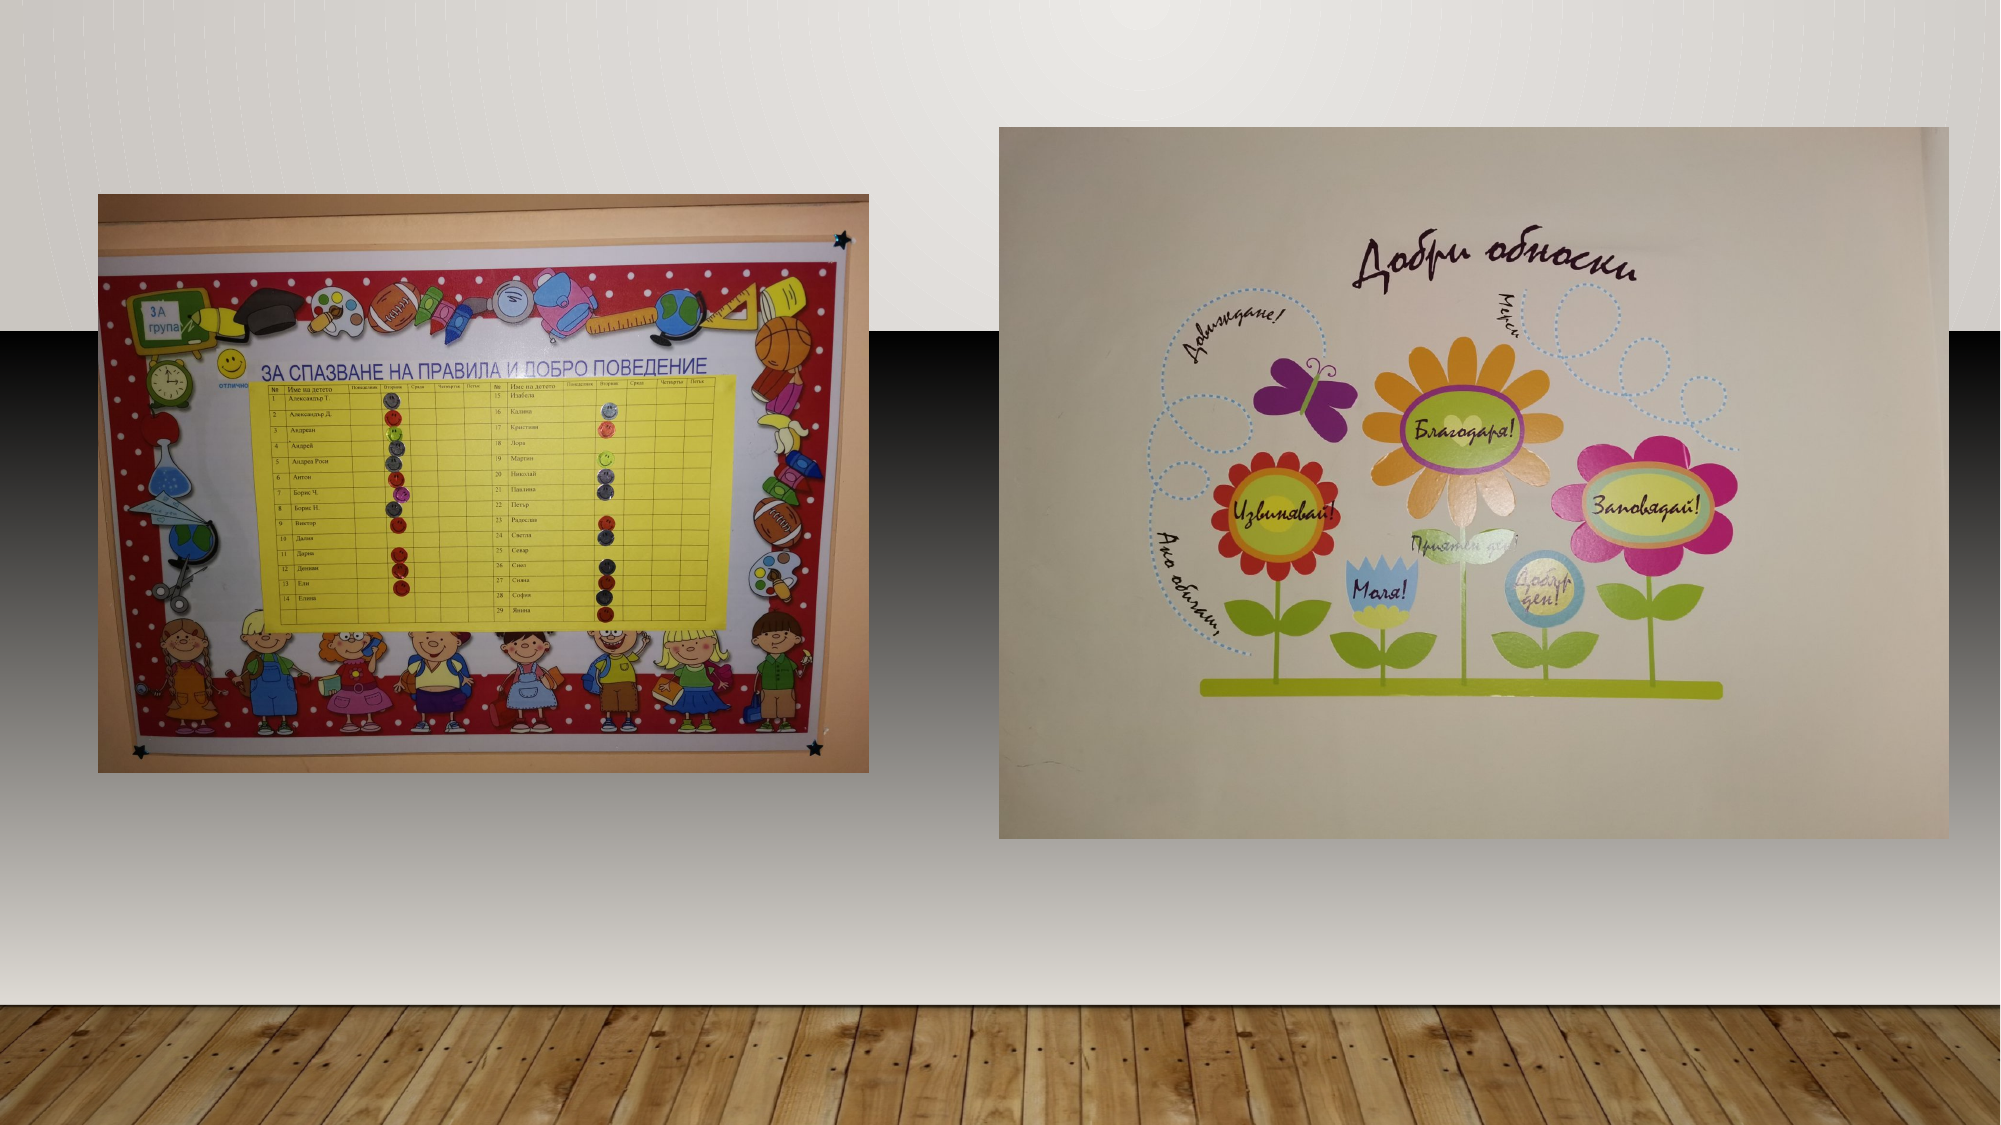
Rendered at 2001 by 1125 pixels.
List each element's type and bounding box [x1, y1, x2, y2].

picture [98, 194, 869, 773]
picture [999, 127, 1949, 839]
